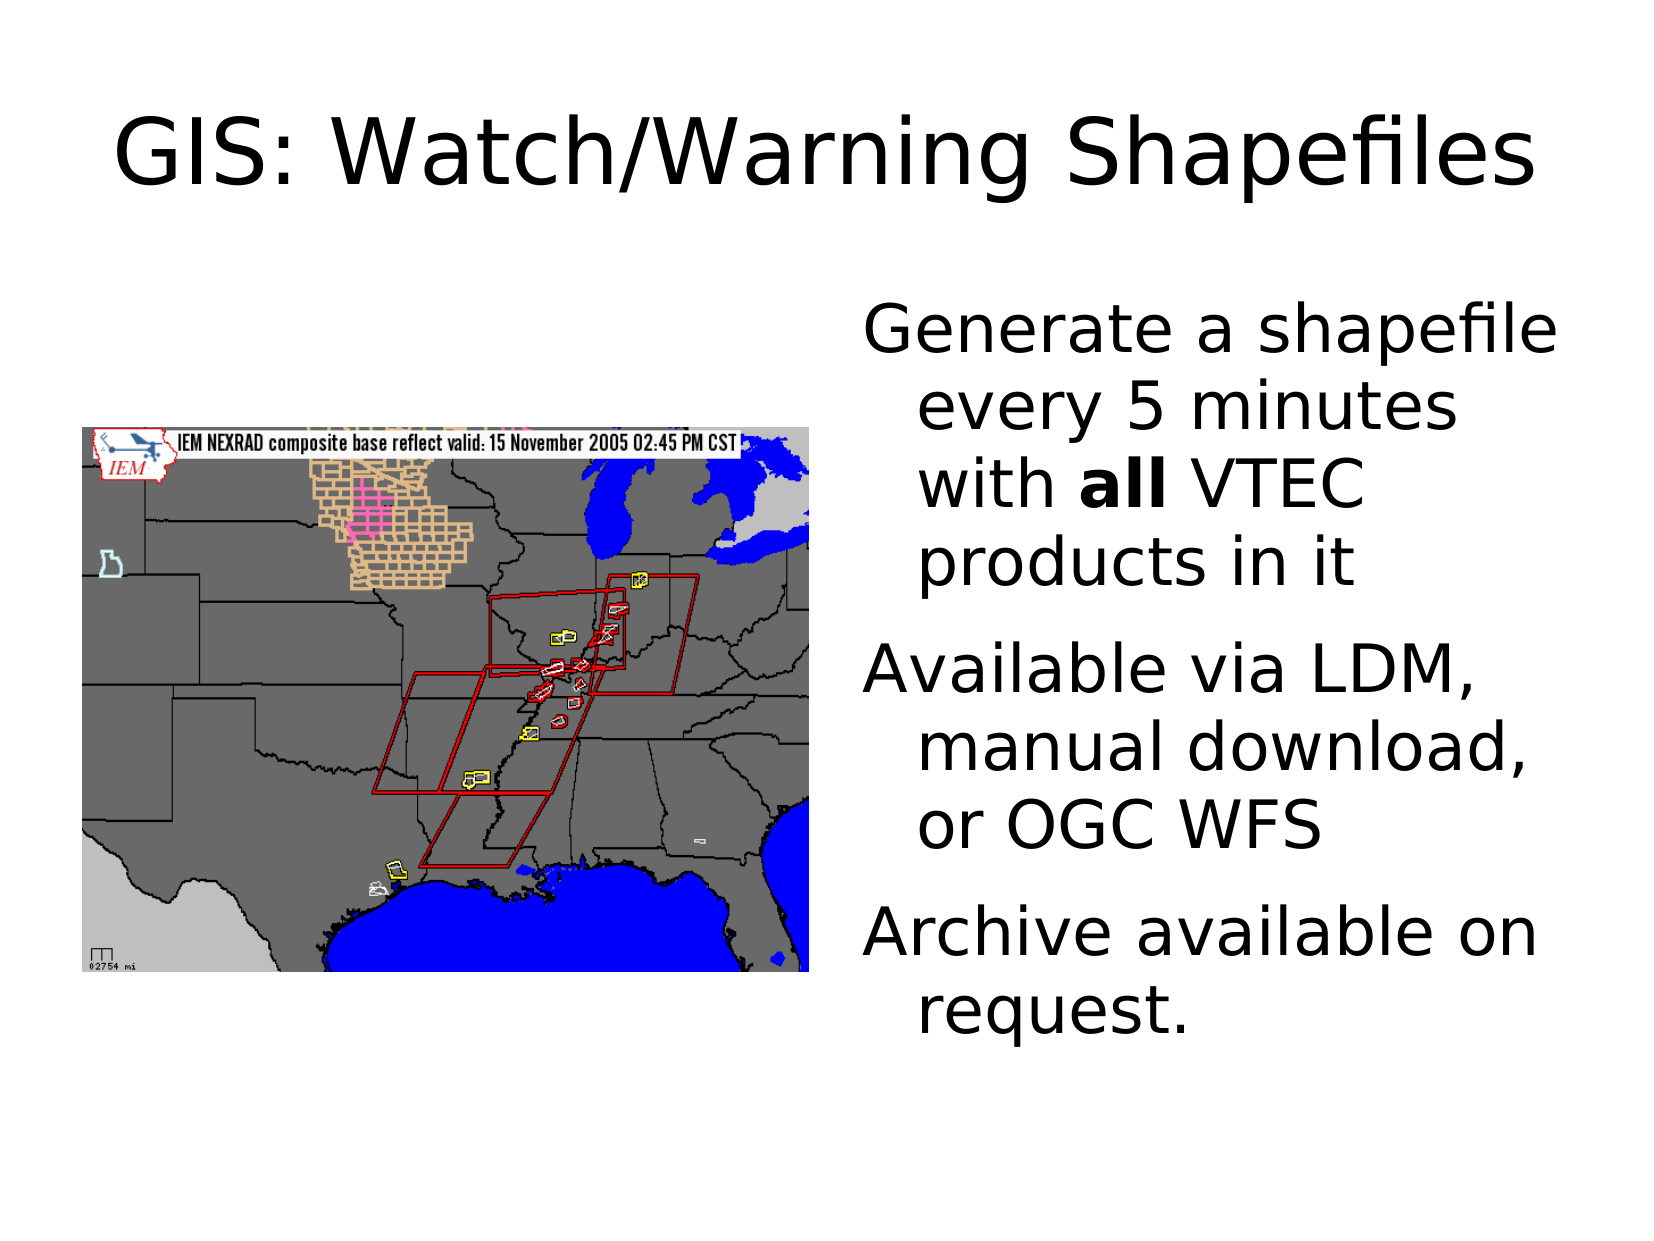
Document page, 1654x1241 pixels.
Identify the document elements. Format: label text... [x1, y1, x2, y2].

list Generate a shapefile every 5 minutes with all VTEC products in it Available via LDM, manual download, or OGC WFS Archive available on request. [845, 290, 1572, 1109]
title GIS: Watch/Warning Shapefiles [82, 49, 1571, 257]
picture [82, 427, 809, 972]
